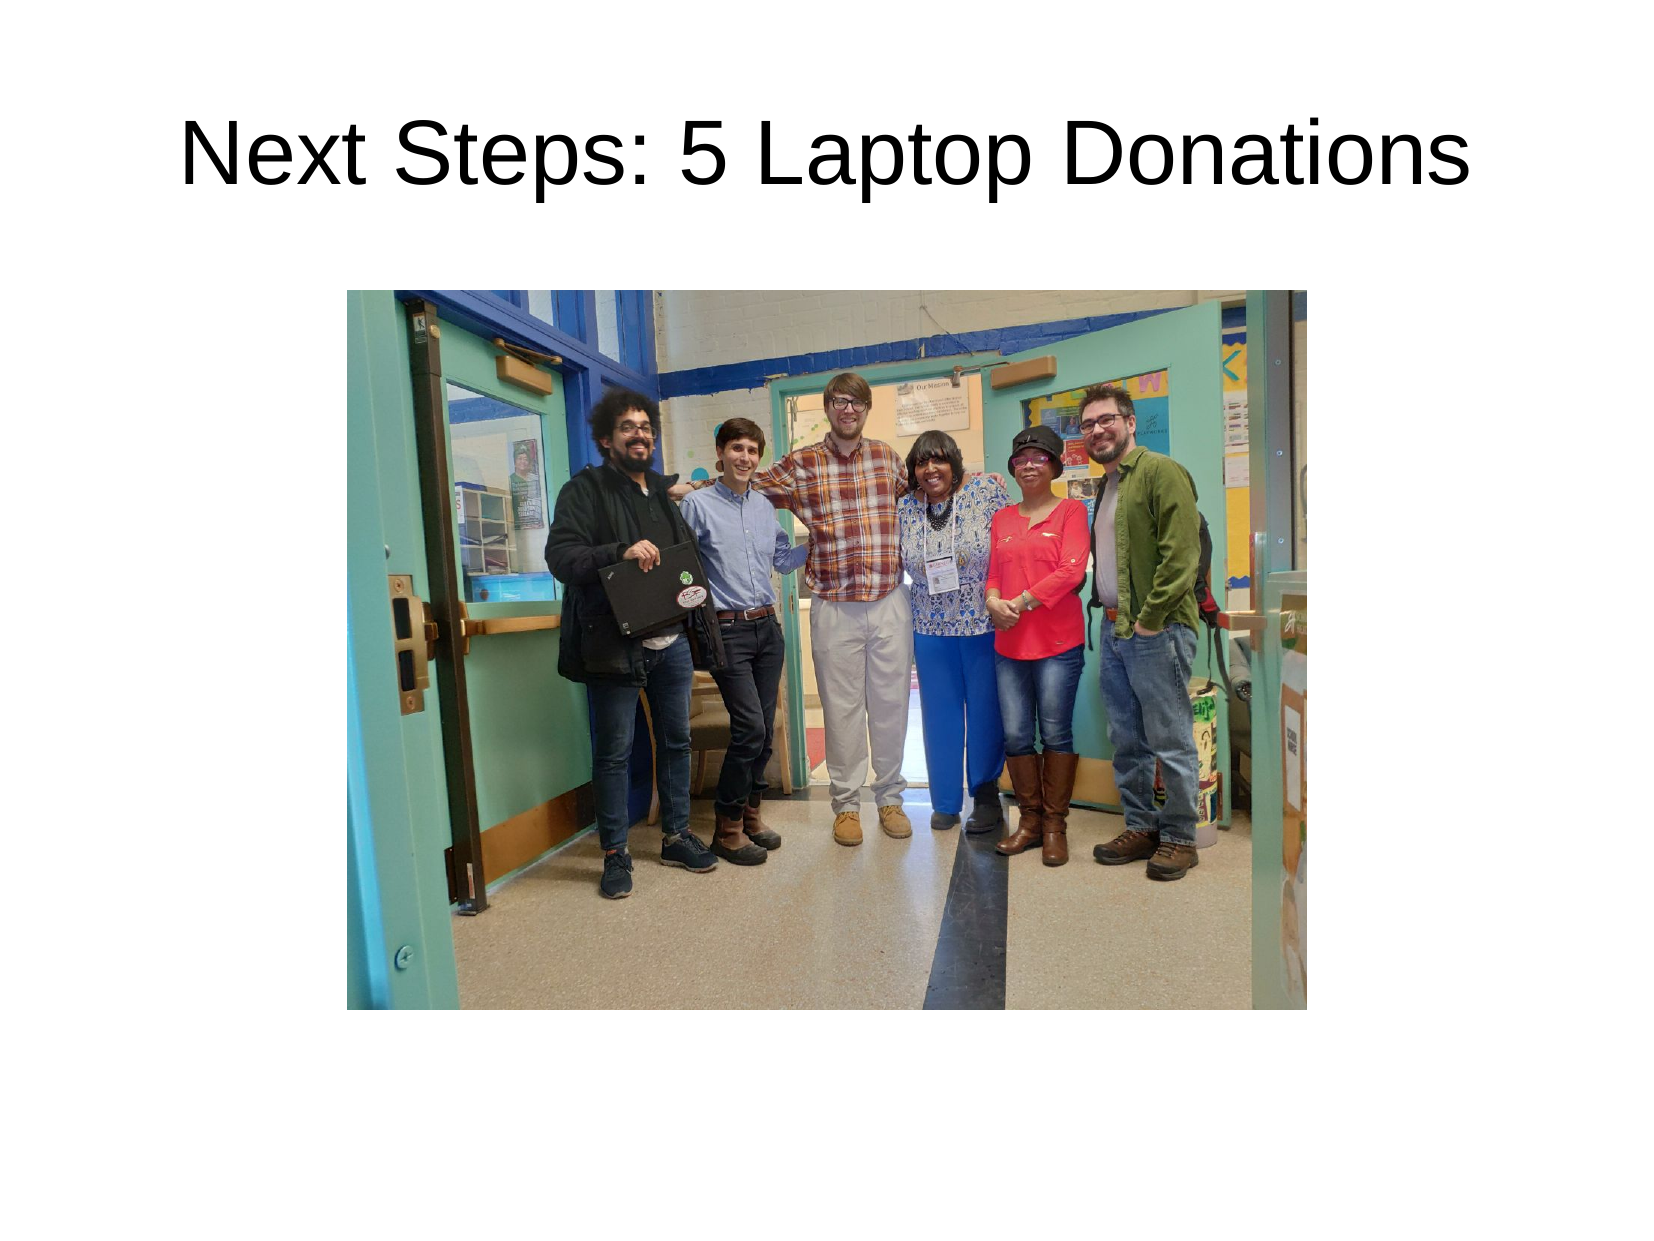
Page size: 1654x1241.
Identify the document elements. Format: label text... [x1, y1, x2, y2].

picture [347, 290, 1307, 1010]
title Next Steps: 5 Laptop Donations [82, 49, 1571, 257]
